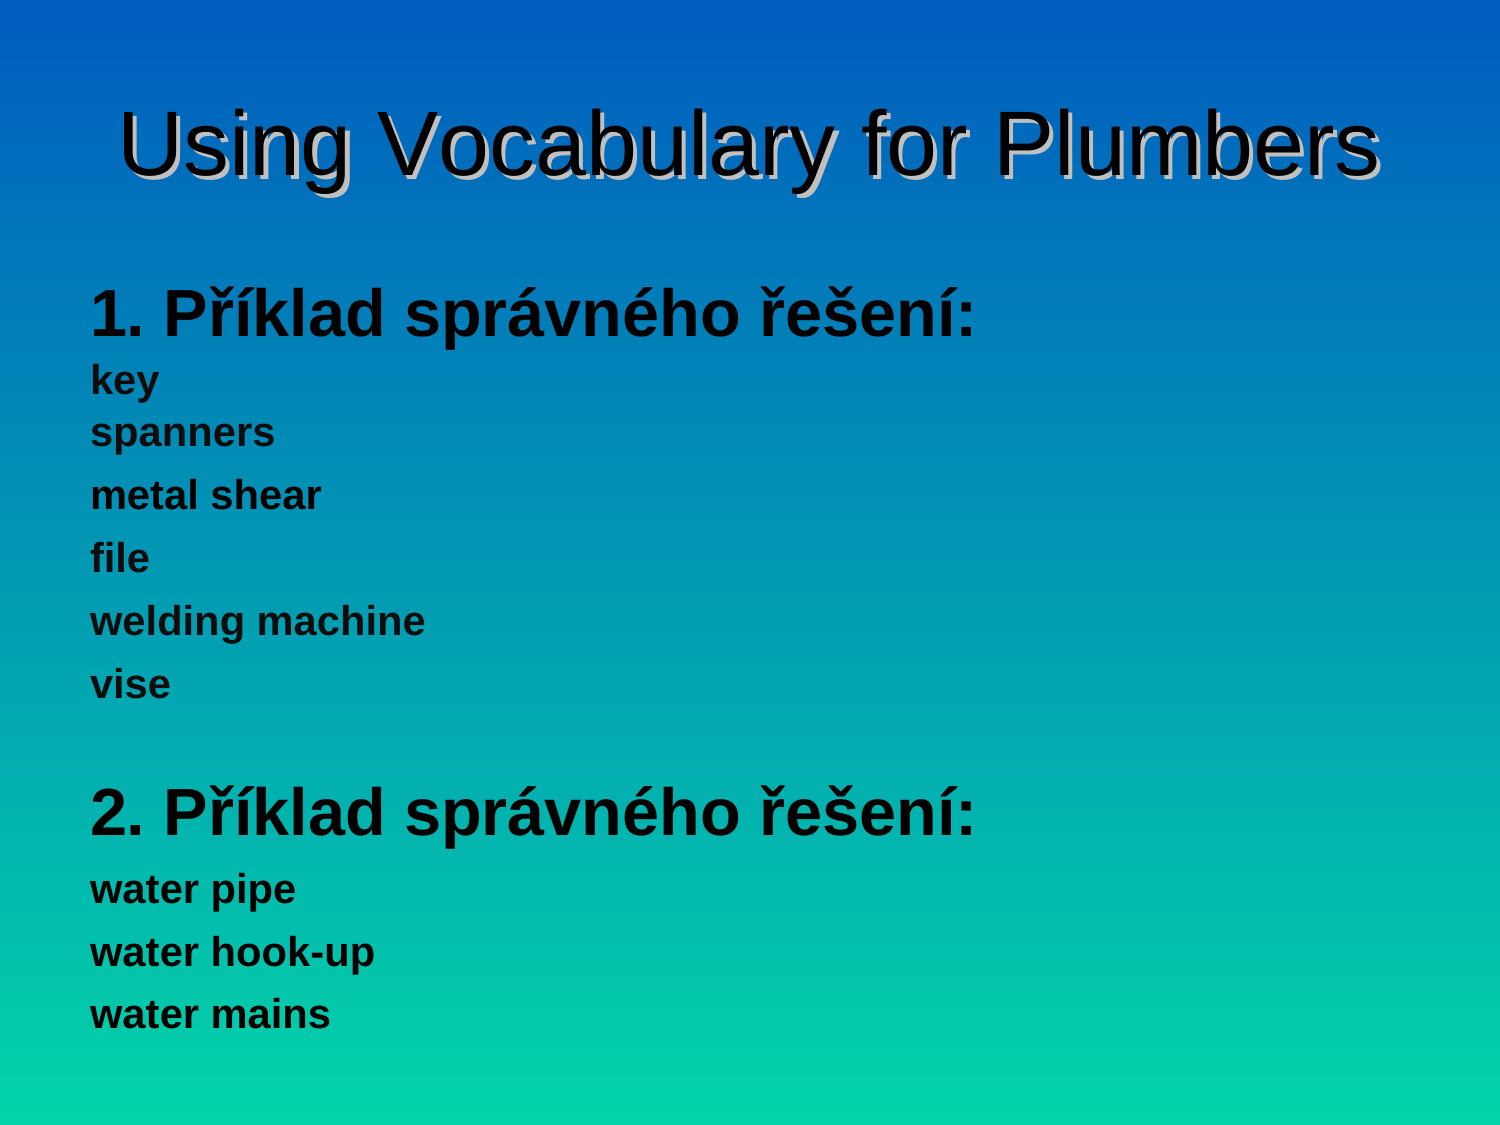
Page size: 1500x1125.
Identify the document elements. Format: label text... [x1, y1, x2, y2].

title Using Vocabulary for Plumbers [75, 45, 1426, 233]
list 1. Příklad správného řešení: key spanners metal shear file welding machine vise 2. Příklad správného řešení: water pipe water hook-up water mains [75, 262, 1426, 1106]
